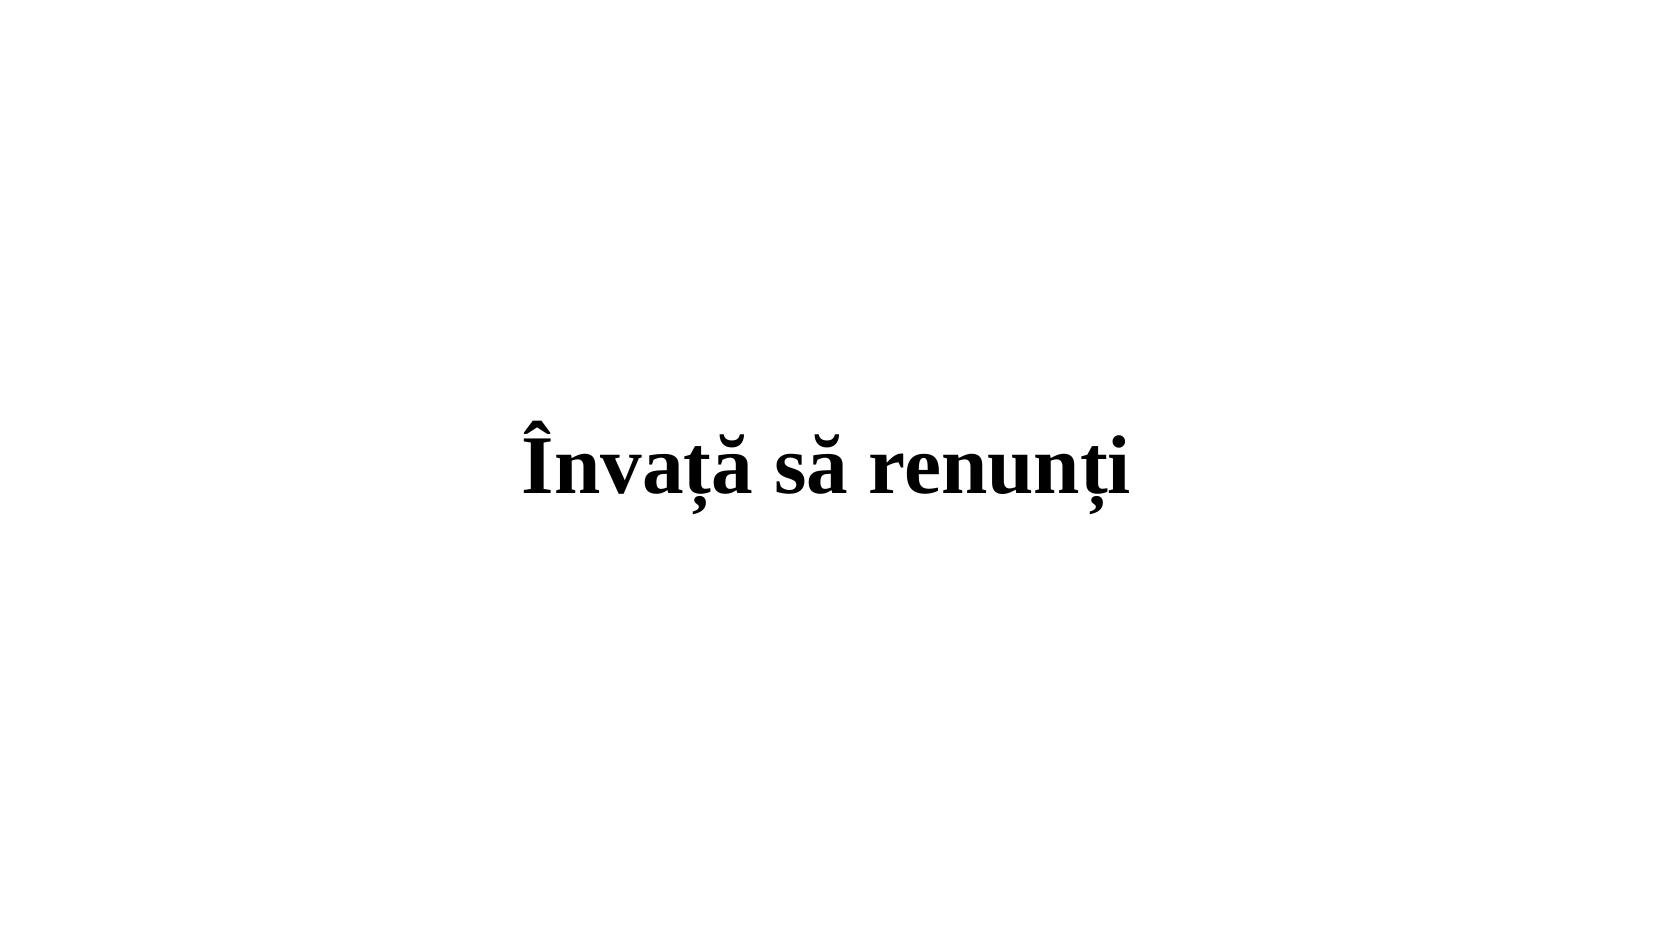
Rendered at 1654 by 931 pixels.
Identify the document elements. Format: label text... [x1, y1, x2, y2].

subtitle Învață să renunți [300, 150, 1354, 781]
